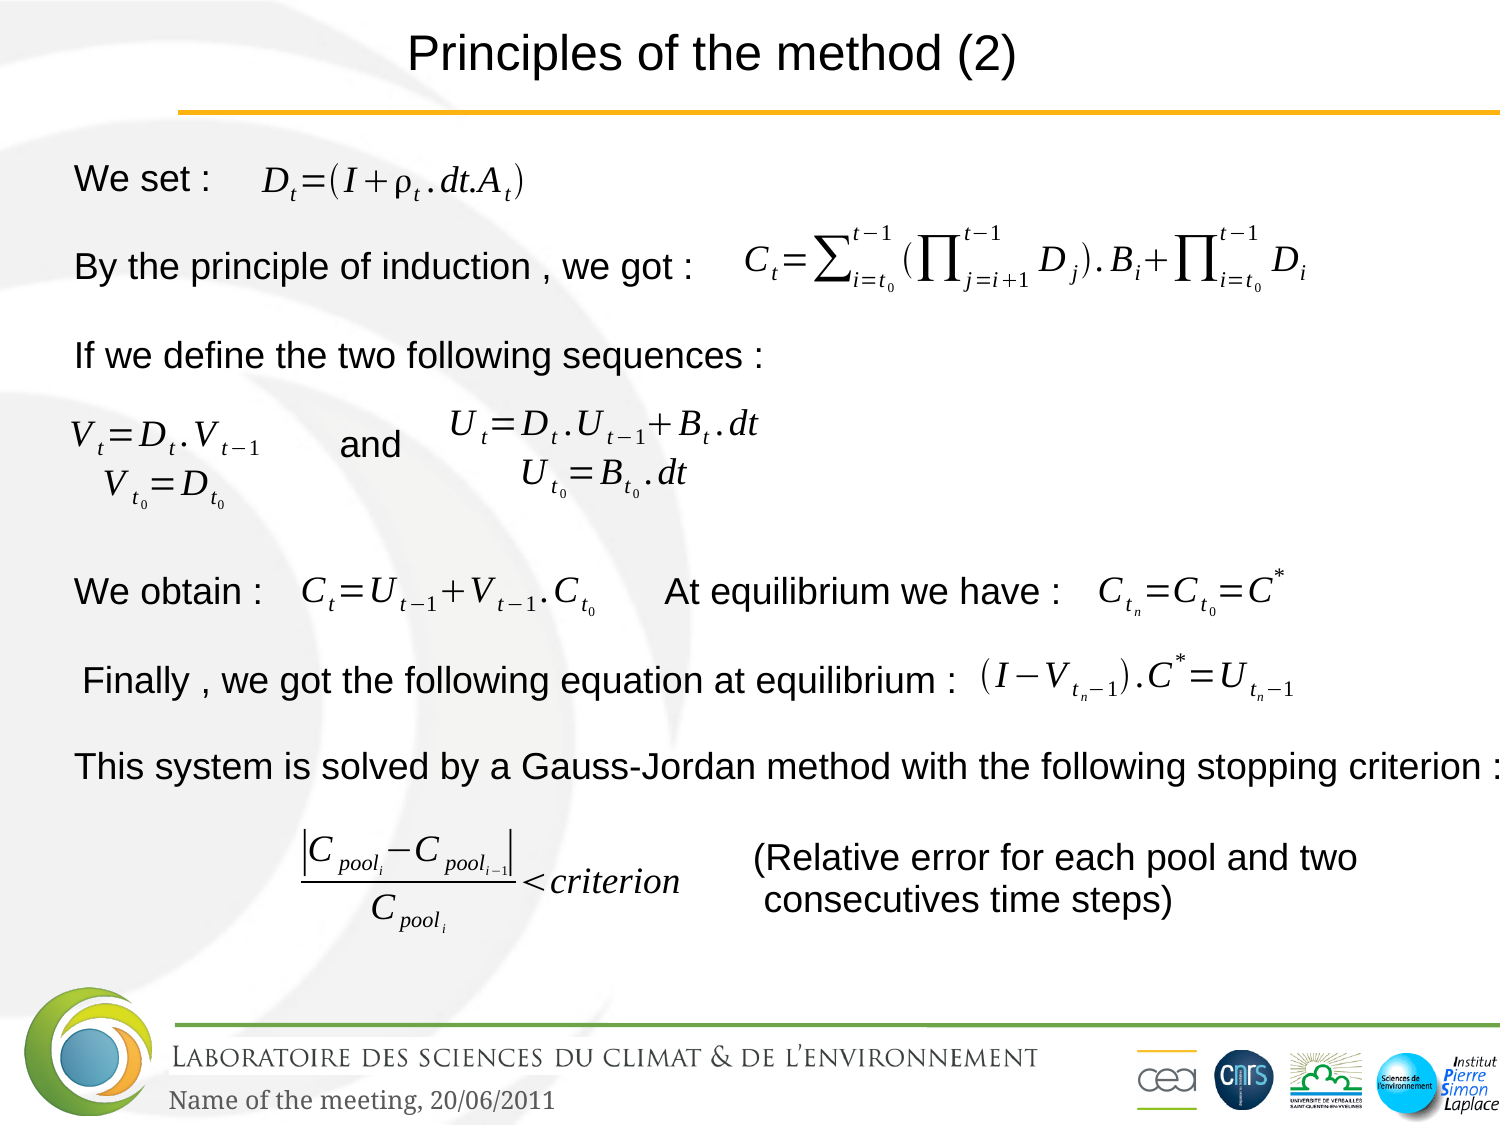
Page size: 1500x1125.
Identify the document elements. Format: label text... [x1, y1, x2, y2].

chart [974, 649, 1301, 706]
chart [292, 828, 688, 936]
chart [738, 221, 1312, 296]
picture [0, 0, 1500, 1125]
chart [1092, 564, 1292, 621]
text_box We obtain : [59, 563, 279, 621]
text_box Finally , we got the following equation at equilibrium : [67, 651, 975, 709]
text_box Principles of the method (2) [392, 17, 1034, 89]
text_box If we define the two following sequences : [59, 327, 792, 384]
text_box By the principle of induction , we got : [59, 238, 711, 296]
chart [442, 402, 813, 512]
text_box (Relative error for each pool and two consecutives time steps) [738, 829, 1385, 928]
text_box We set : [59, 149, 227, 207]
text_box At equilibrium we have : [649, 563, 1088, 621]
chart [295, 569, 602, 621]
chart [253, 159, 532, 207]
text_box This system is solved by a Gauss-Jordan method with the following stopping criterion : [59, 738, 1500, 796]
text_box and [324, 415, 418, 473]
chart [62, 413, 266, 513]
